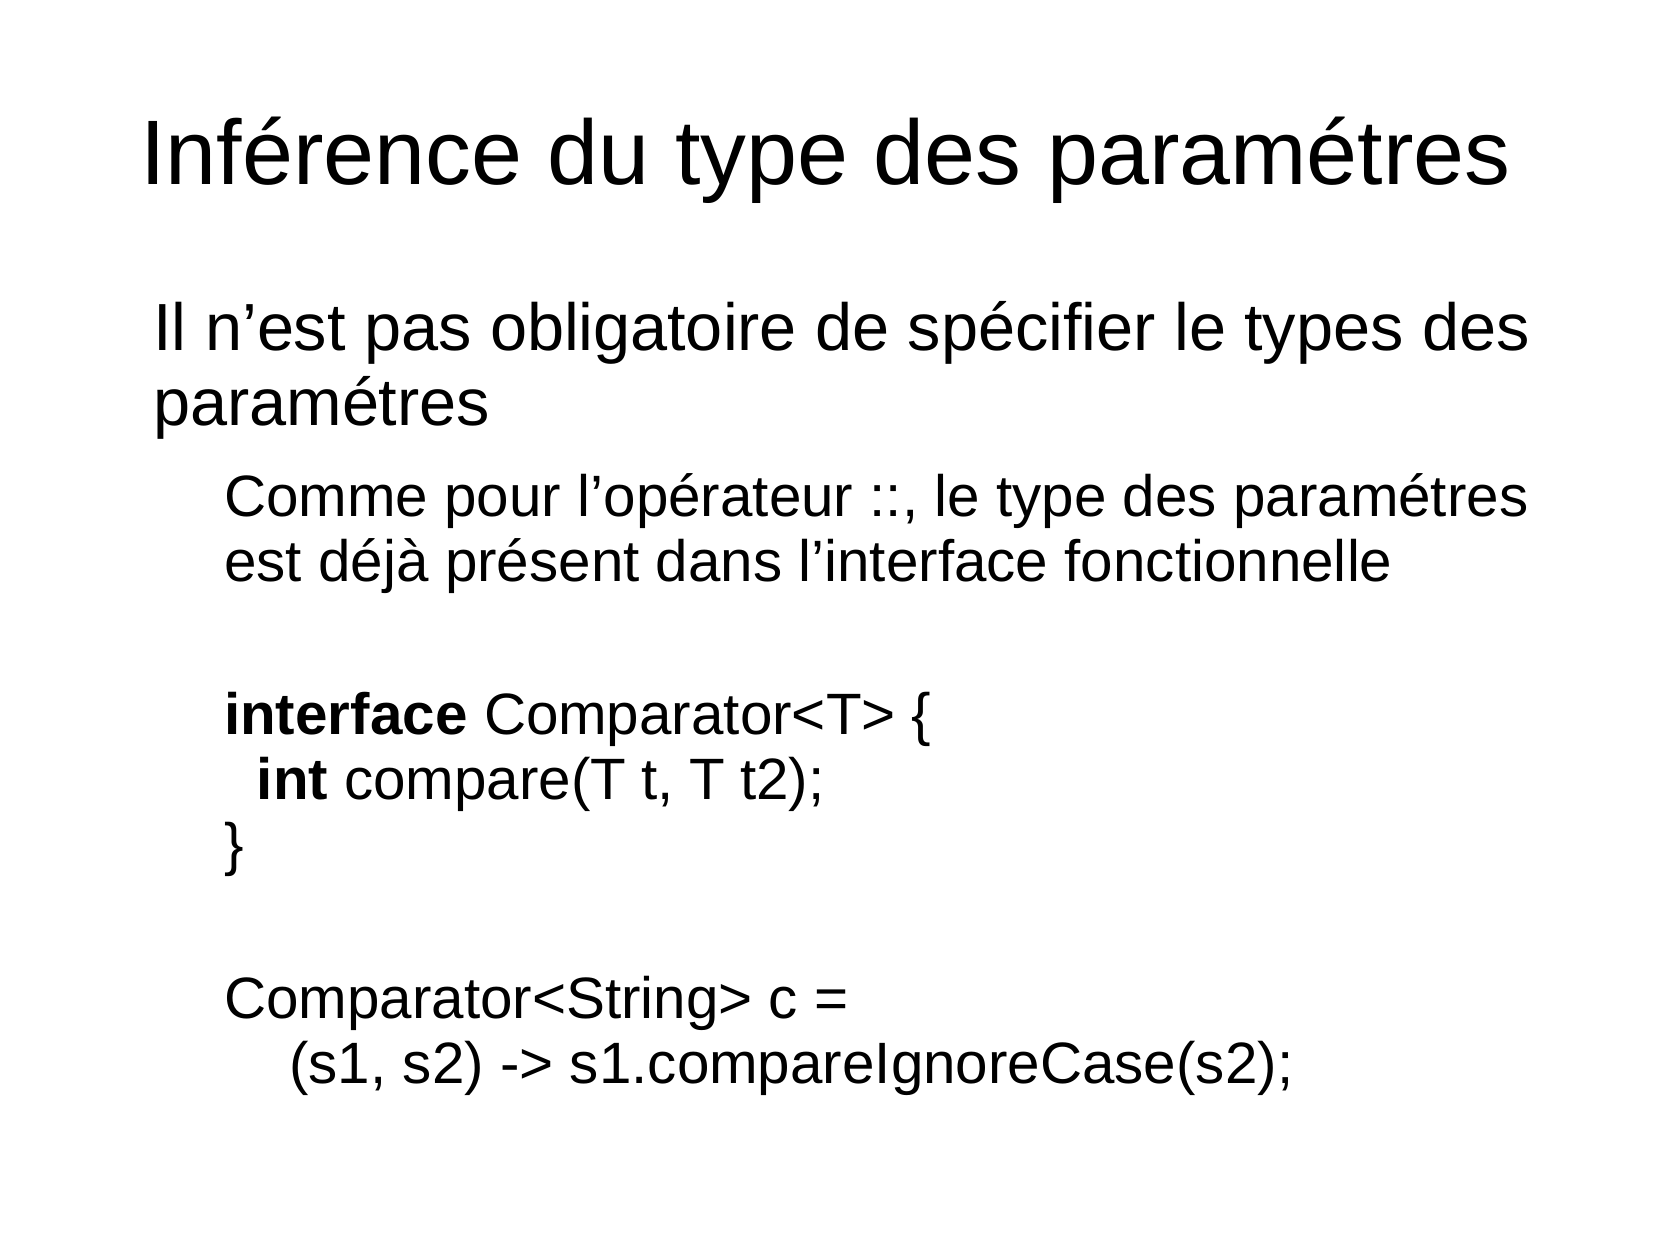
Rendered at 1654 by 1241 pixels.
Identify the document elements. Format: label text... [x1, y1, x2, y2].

title Inférence du type des paramétres [82, 49, 1571, 257]
list Il n’est pas obligatoire de spécifier le types des paramétres Comme pour l’opérateur ::, le type des paramétres est déjà présent dans l’interface fonctionnelle interface Comparator<T> { int compare(T t, T t2); } Comparator<String> c = (s1, s2) -> s1.compareIgnoreCase(s2); [82, 290, 1571, 1141]
